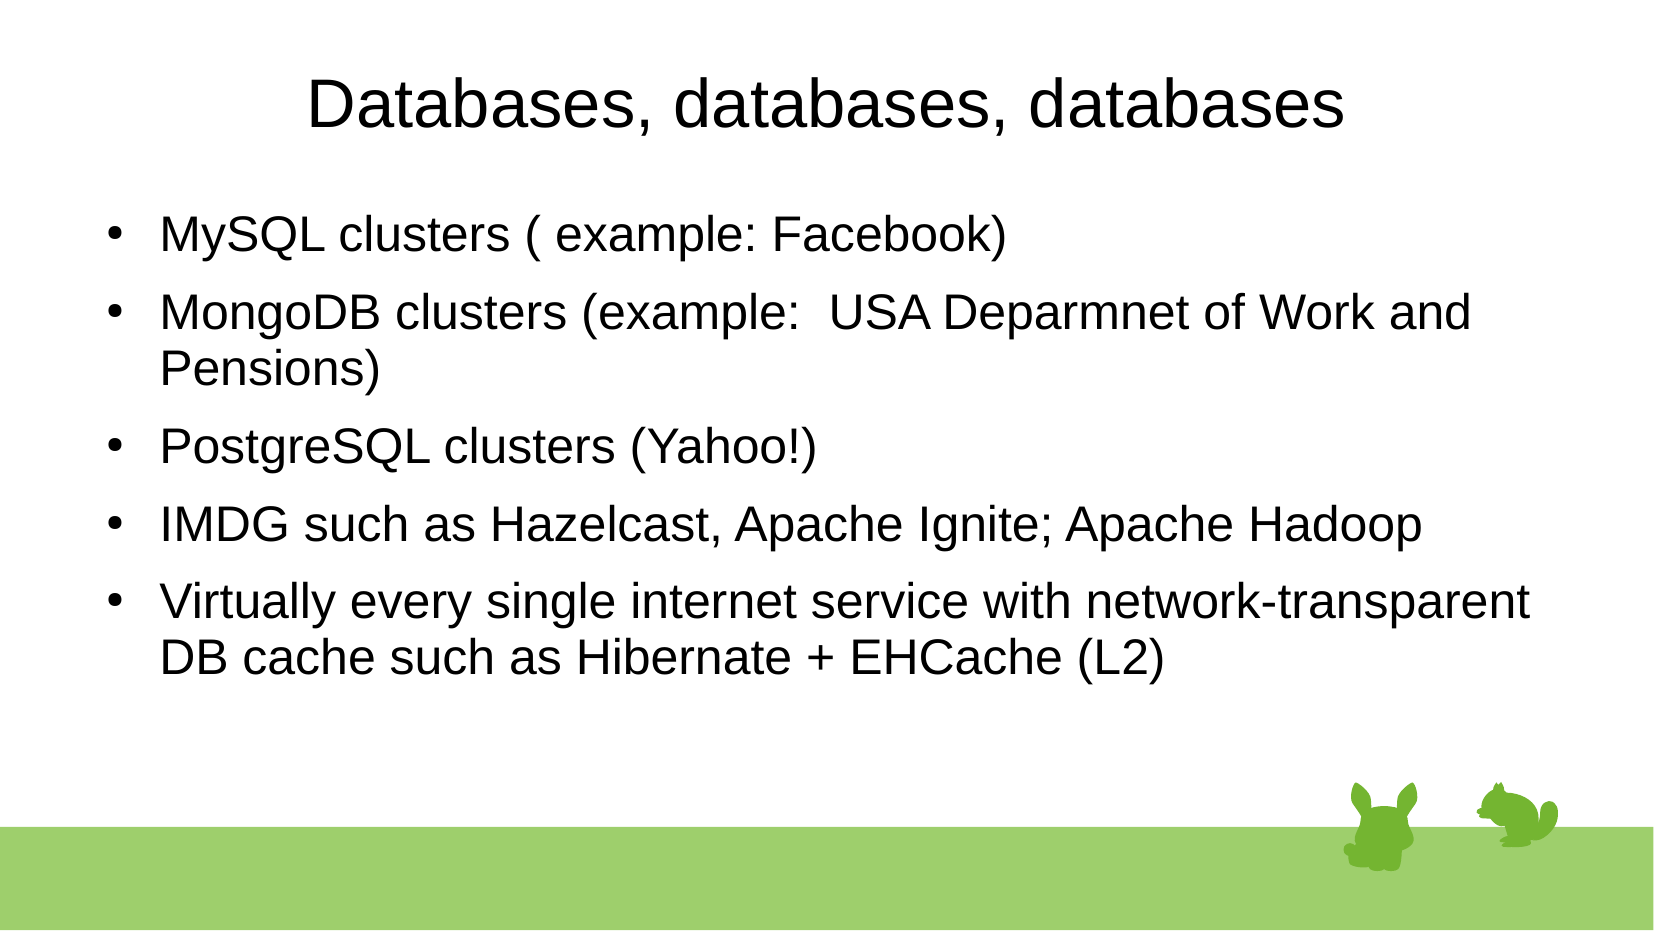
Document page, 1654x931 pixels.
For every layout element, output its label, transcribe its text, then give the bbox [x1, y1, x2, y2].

list MySQL clusters ( example: Facebook) MongoDB clusters (example: USA Deparmnet of Work and Pensions) PostgreSQL clusters (Yahoo!) IMDG such as Hazelcast, Apache Ignite; Apache Hadoop Virtually every single internet service with network-transparent DB cache such as Hibernate + EHCache (L2) [88, 206, 1565, 739]
title Databases, databases, databases [88, 29, 1565, 178]
